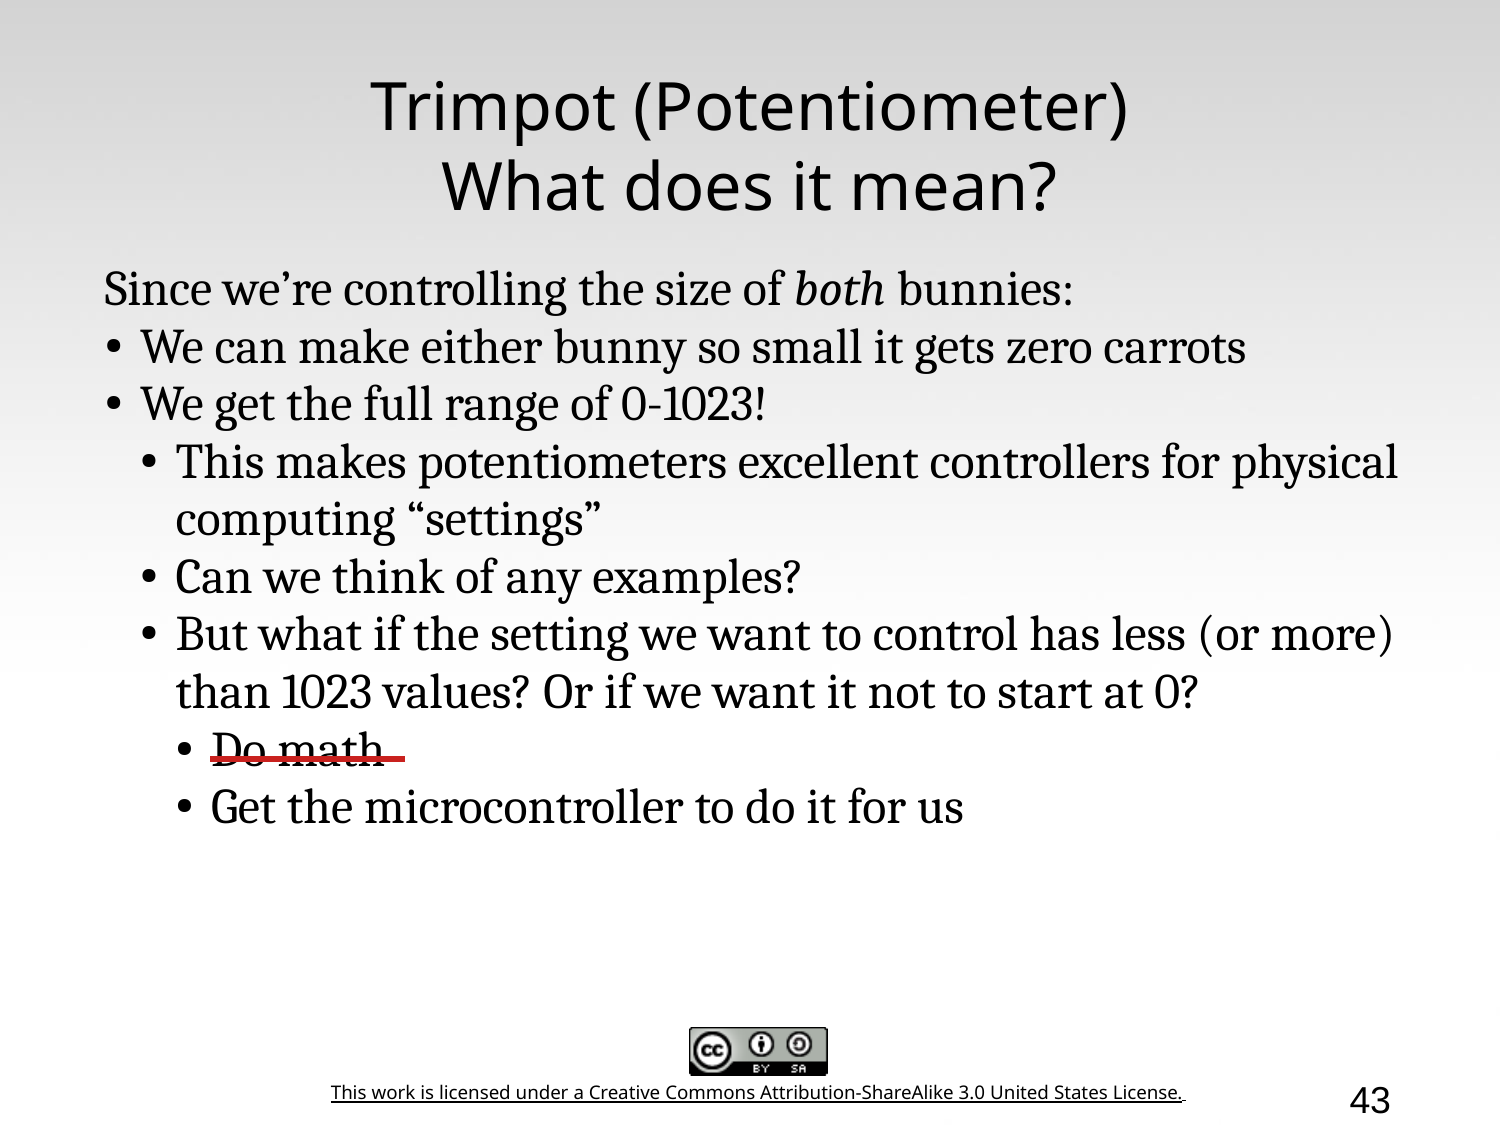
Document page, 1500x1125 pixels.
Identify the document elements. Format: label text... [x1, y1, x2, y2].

title Trimpot (Potentiometer) What does it mean? [112, 49, 1388, 238]
text_box Since we’re controlling the size of both bunnies: We can make either bunny so small it gets zero carrots We get the full range of 0-1023! This makes potentiometers excellent controllers for physical computing “settings” Can we think of any examples? But what if the setting we want to control has less (or more) than 1023 values? Or if we want it not to start at 0? Do math Get the microcontroller to do it for us [90, 253, 1426, 1041]
picture [0, 0, 1500, 1125]
